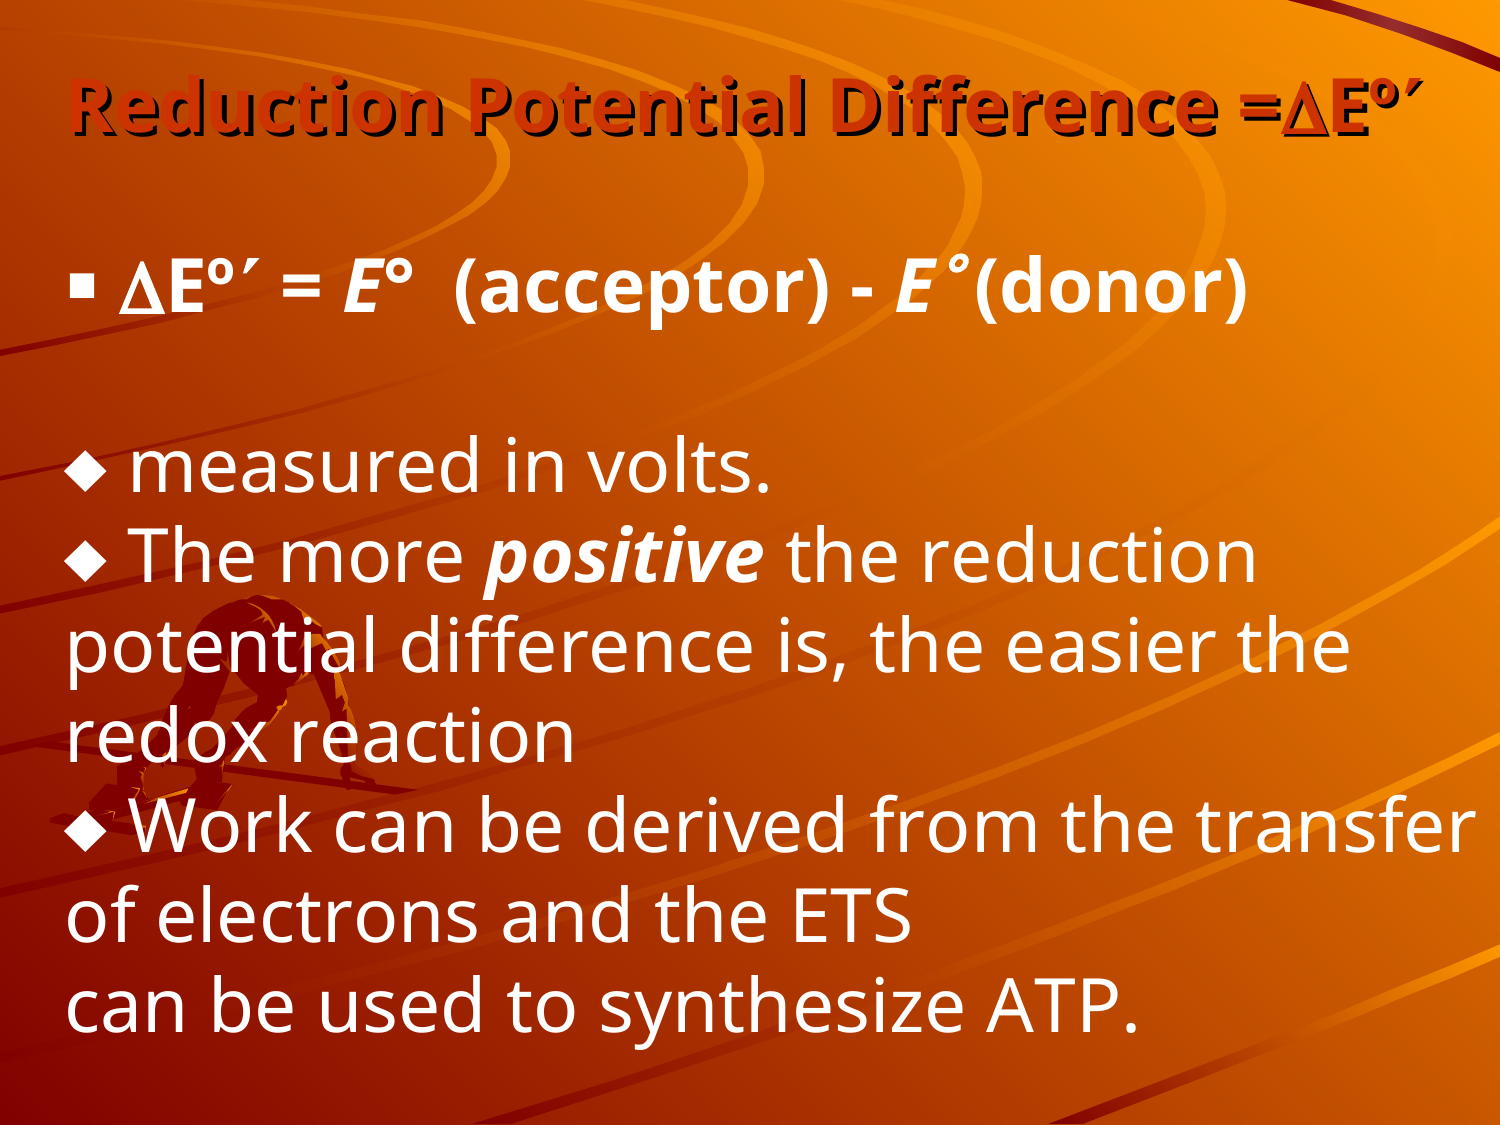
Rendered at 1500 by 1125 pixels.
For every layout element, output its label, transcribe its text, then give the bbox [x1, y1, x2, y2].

text_box Reduction Potential Difference =Eº  Eº = E°(acceptor) - E (donor)  measured in volts.  The more positive the reduction potential difference is, the easier the redox reaction  Work can be derived from the transfer of electrons and the ETS can be used to synthesize ATP. [50, 49, 1500, 1125]
